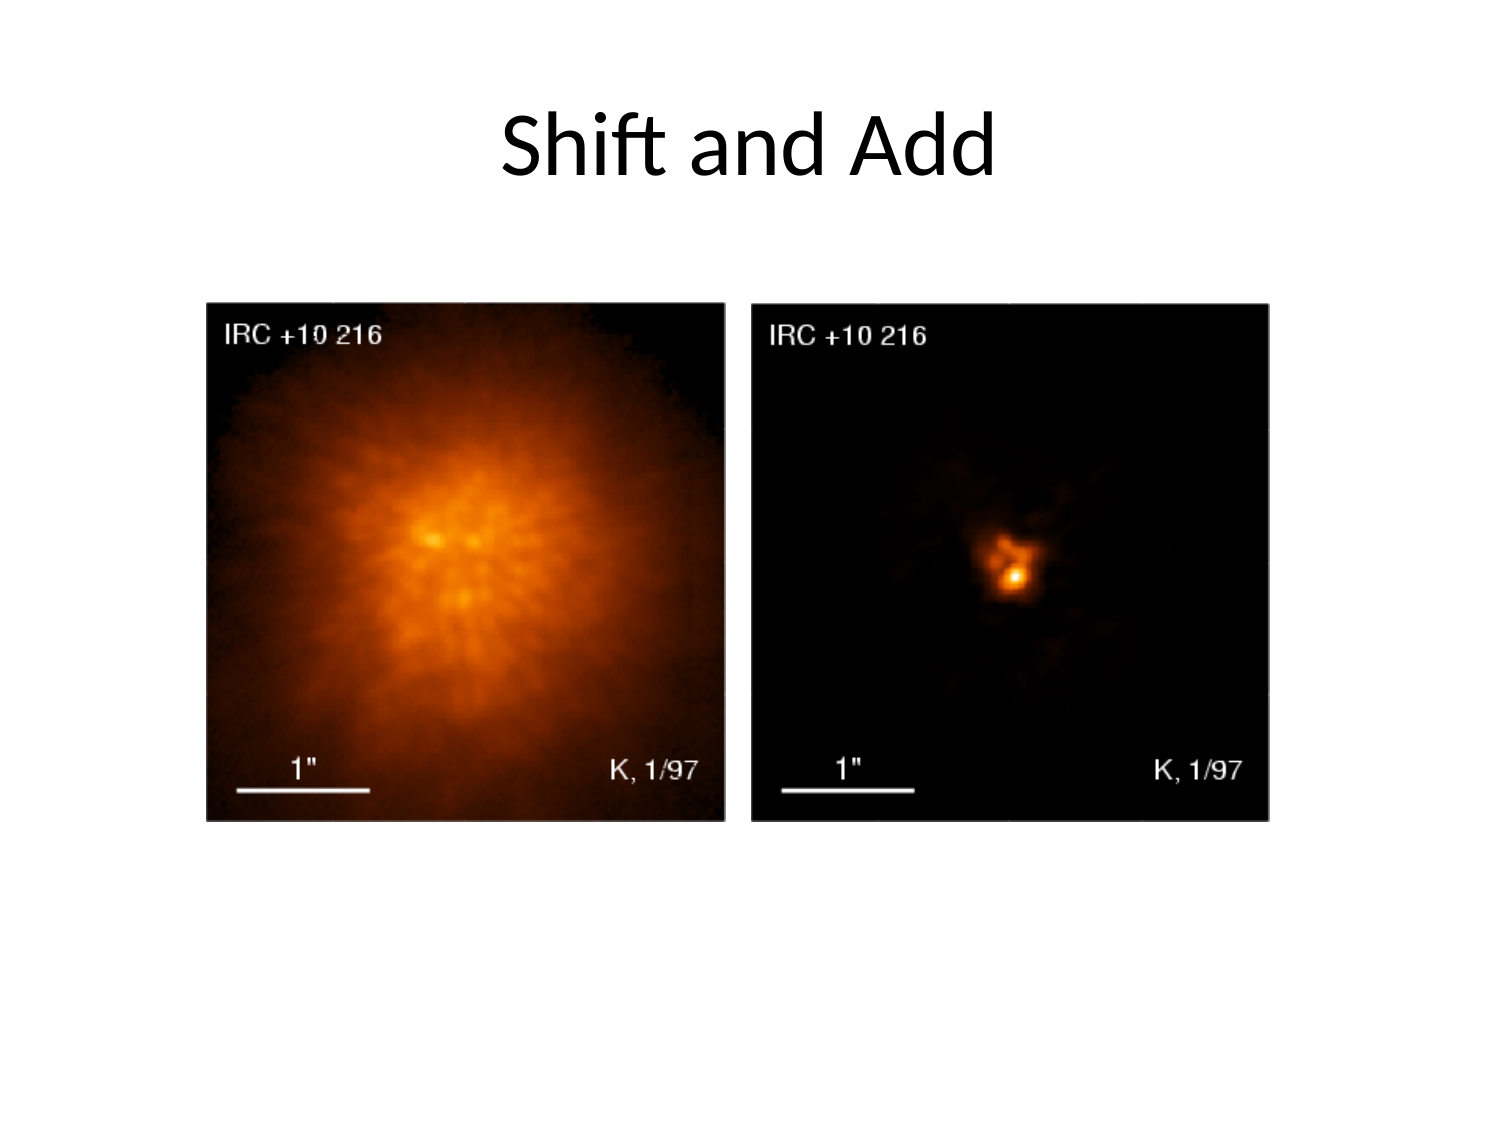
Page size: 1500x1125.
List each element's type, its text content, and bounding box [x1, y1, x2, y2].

picture [751, 303, 1270, 822]
title Shift and Add [75, 45, 1426, 233]
picture [206, 302, 726, 822]
